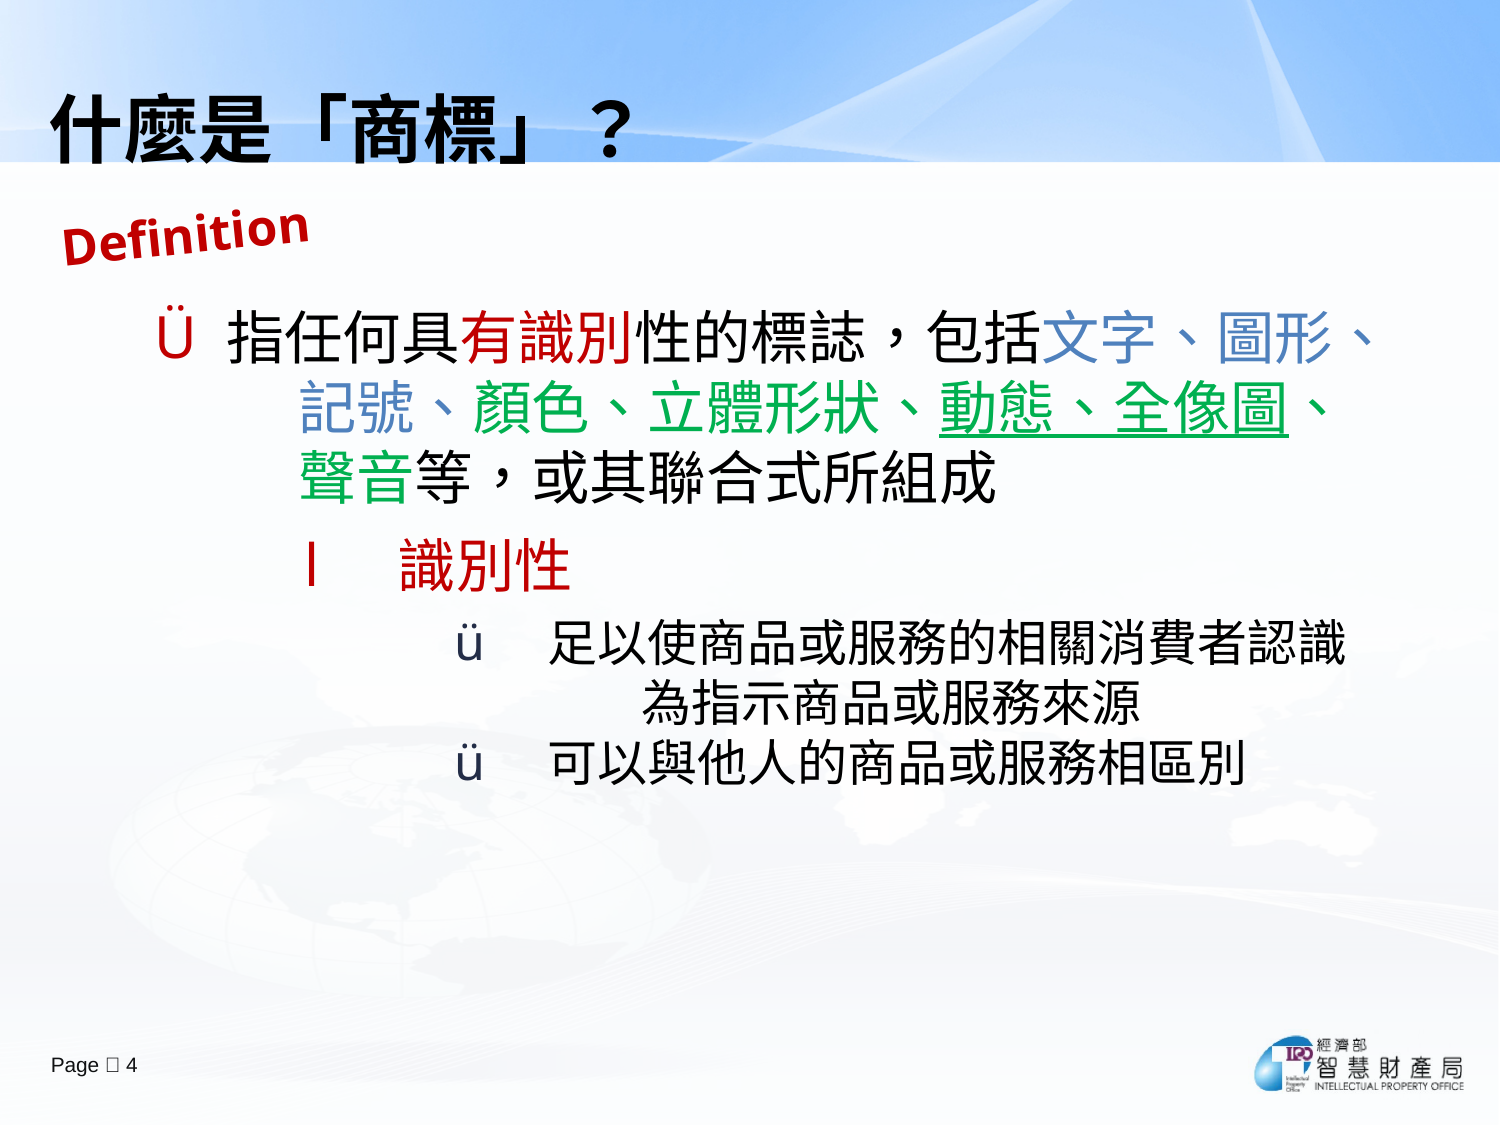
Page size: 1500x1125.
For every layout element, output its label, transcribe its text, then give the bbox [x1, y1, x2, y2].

text_box Definition [40, 181, 331, 287]
text_box 指任何具有識別性的標誌，包括文字、圖形、記號、顏色、立體形狀、動態、全像圖、聲音等，或其聯合式所組成 識別性 足以使商品或服務的相關消費者認識為指示商品或服務來源 可以與他人的商品或服務相區別 [112, 294, 1388, 799]
text_box 什麼是「商標」？ [33, 8, 772, 133]
